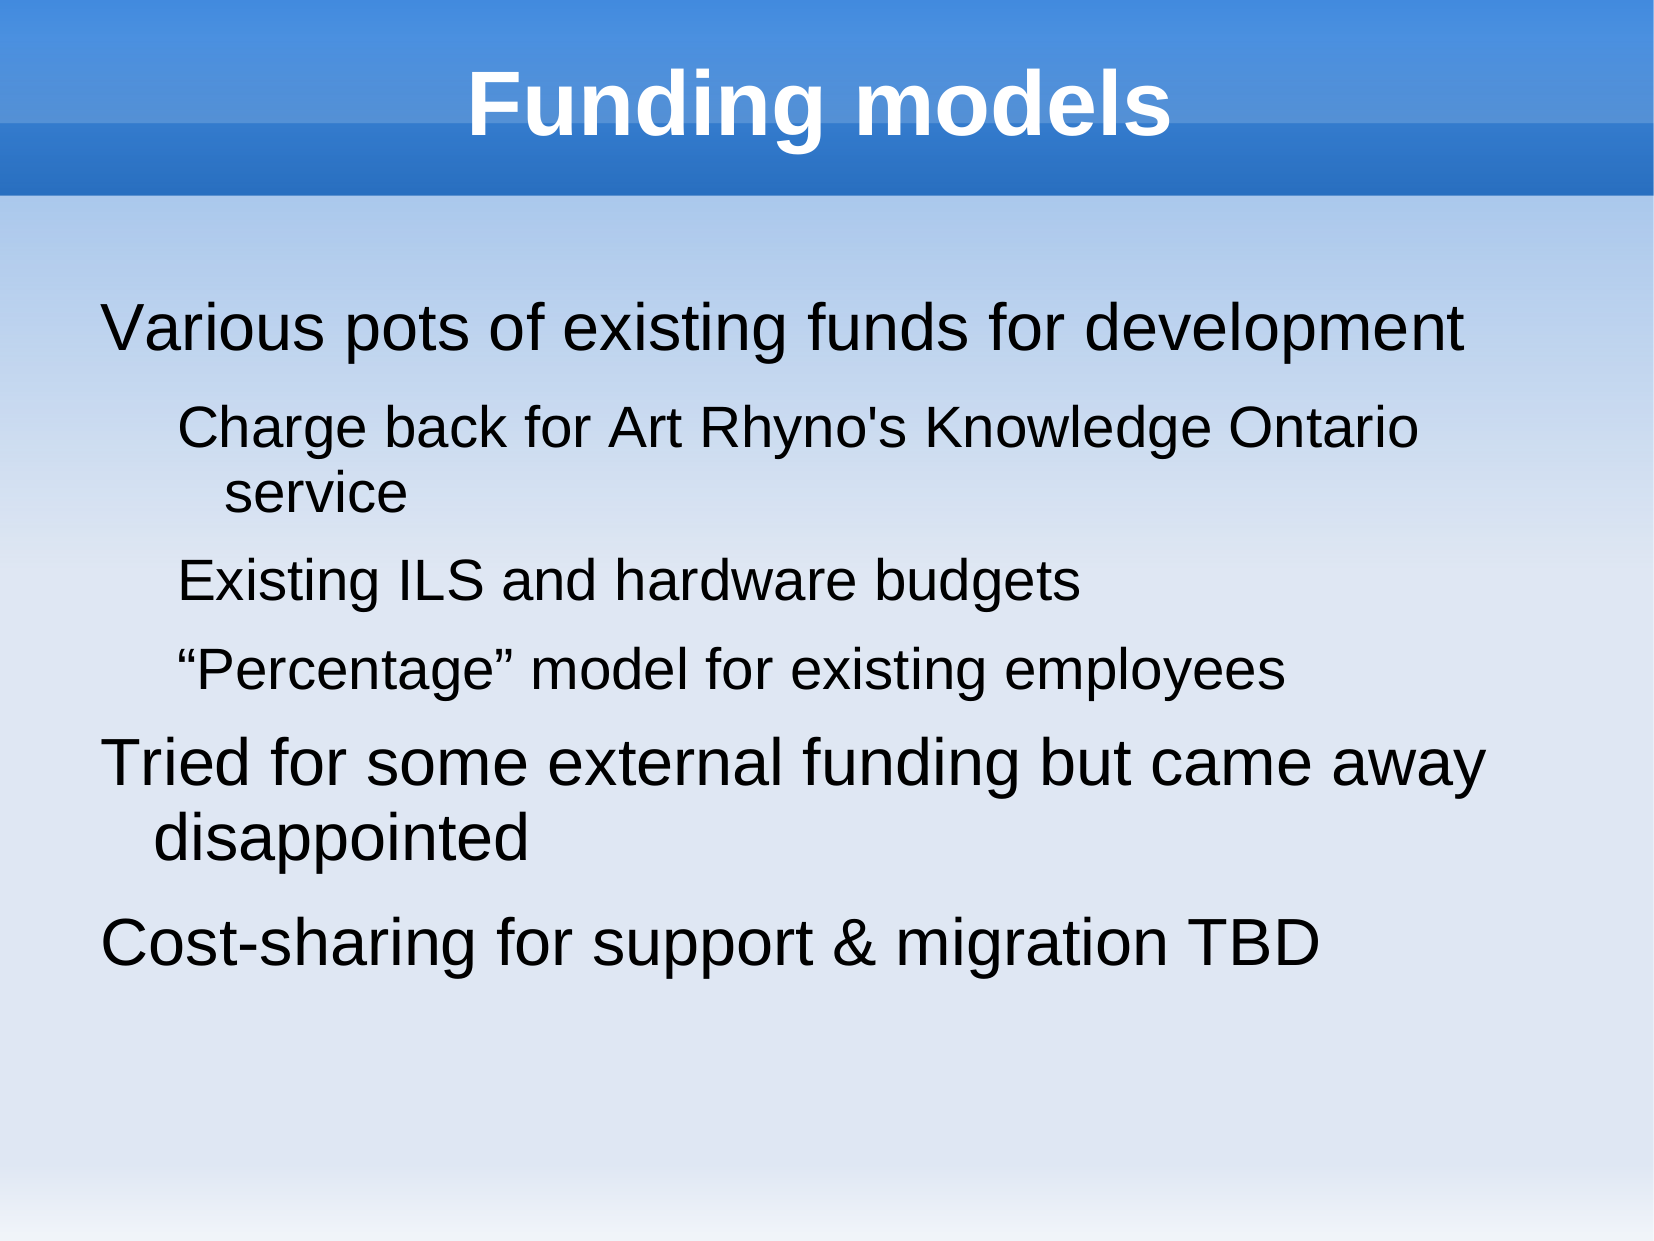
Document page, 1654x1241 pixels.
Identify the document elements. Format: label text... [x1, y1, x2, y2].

picture [0, 0, 1654, 1241]
list Various pots of existing funds for development Charge back for Art Rhyno's Knowledge Ontario service Existing ILS and hardware budgets “Percentage” model for existing employees Tried for some external funding but came away disappointed Cost-sharing for support & migration TBD [82, 290, 1571, 1094]
title Funding models [76, 0, 1565, 208]
